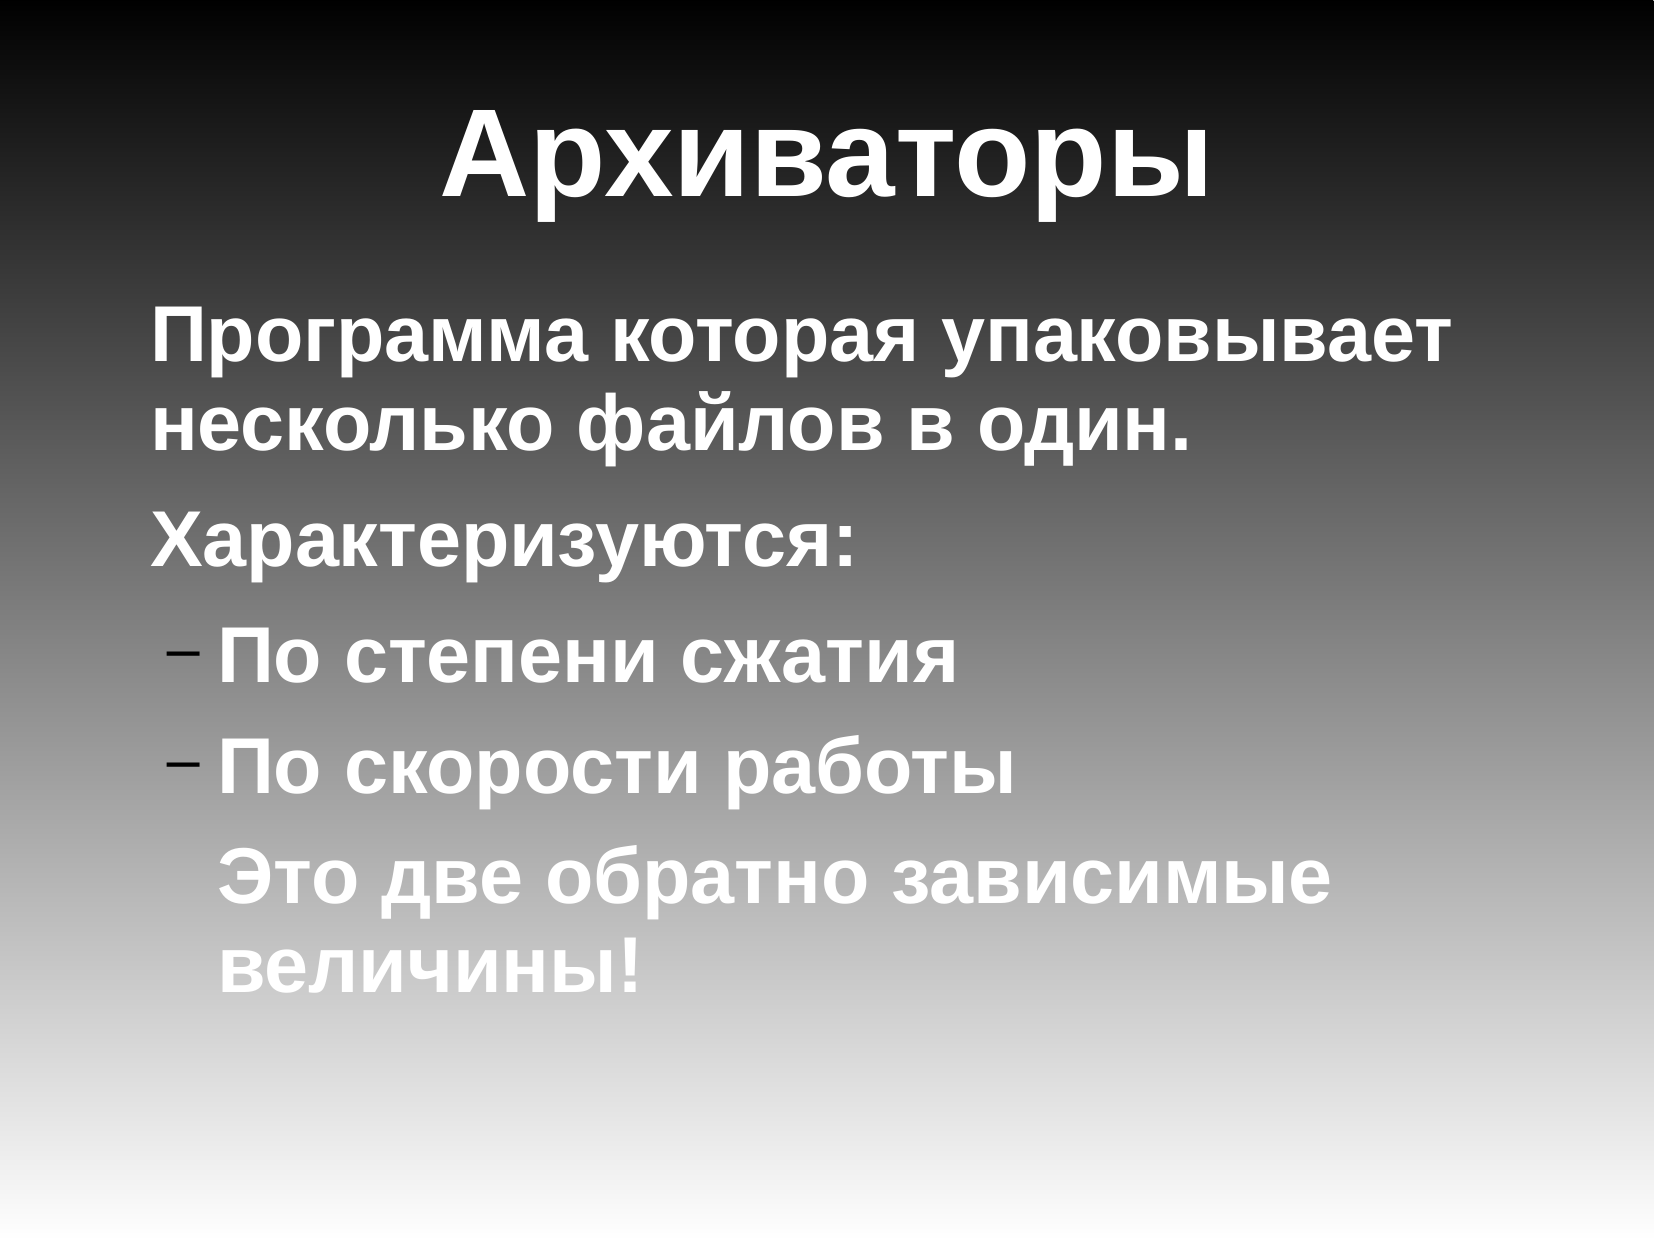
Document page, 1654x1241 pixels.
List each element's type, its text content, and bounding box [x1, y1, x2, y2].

title Архиваторы [82, 49, 1571, 257]
list Программа которая упаковывает несколько файлов в один. Характеризуются: По степени сжатия По скорости работы Это две обратно зависимые величины! [82, 290, 1538, 1010]
